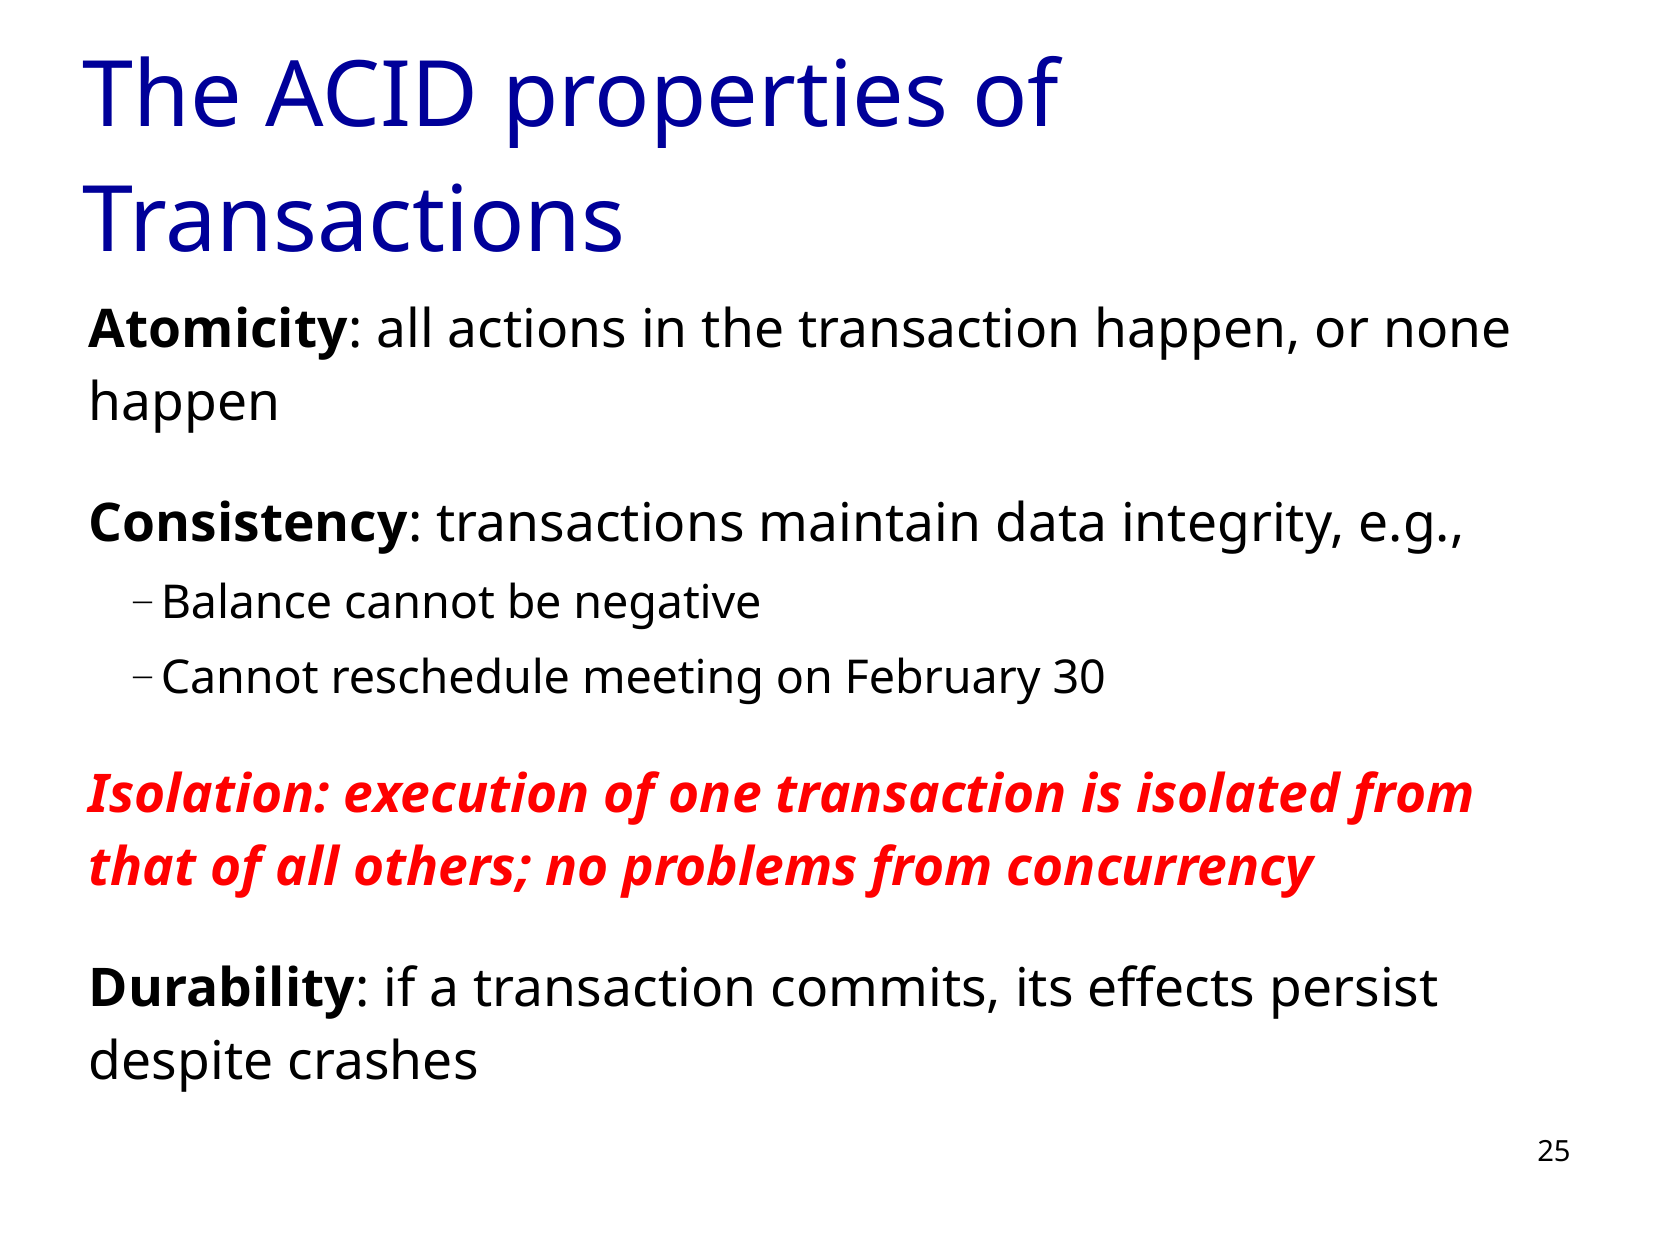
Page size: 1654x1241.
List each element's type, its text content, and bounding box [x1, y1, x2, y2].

title The ACID properties of Transactions [82, 49, 1571, 257]
list Atomicity: all actions in the transaction happen, or none happen Consistency: transactions maintain data integrity, e.g., Balance cannot be negative Cannot reschedule meeting on February 30 Isolation: execution of one transaction is isolated from that of all others; no problems from concurrency Durability: if a transaction commits, its effects persist despite crashes [60, 290, 1571, 1096]
